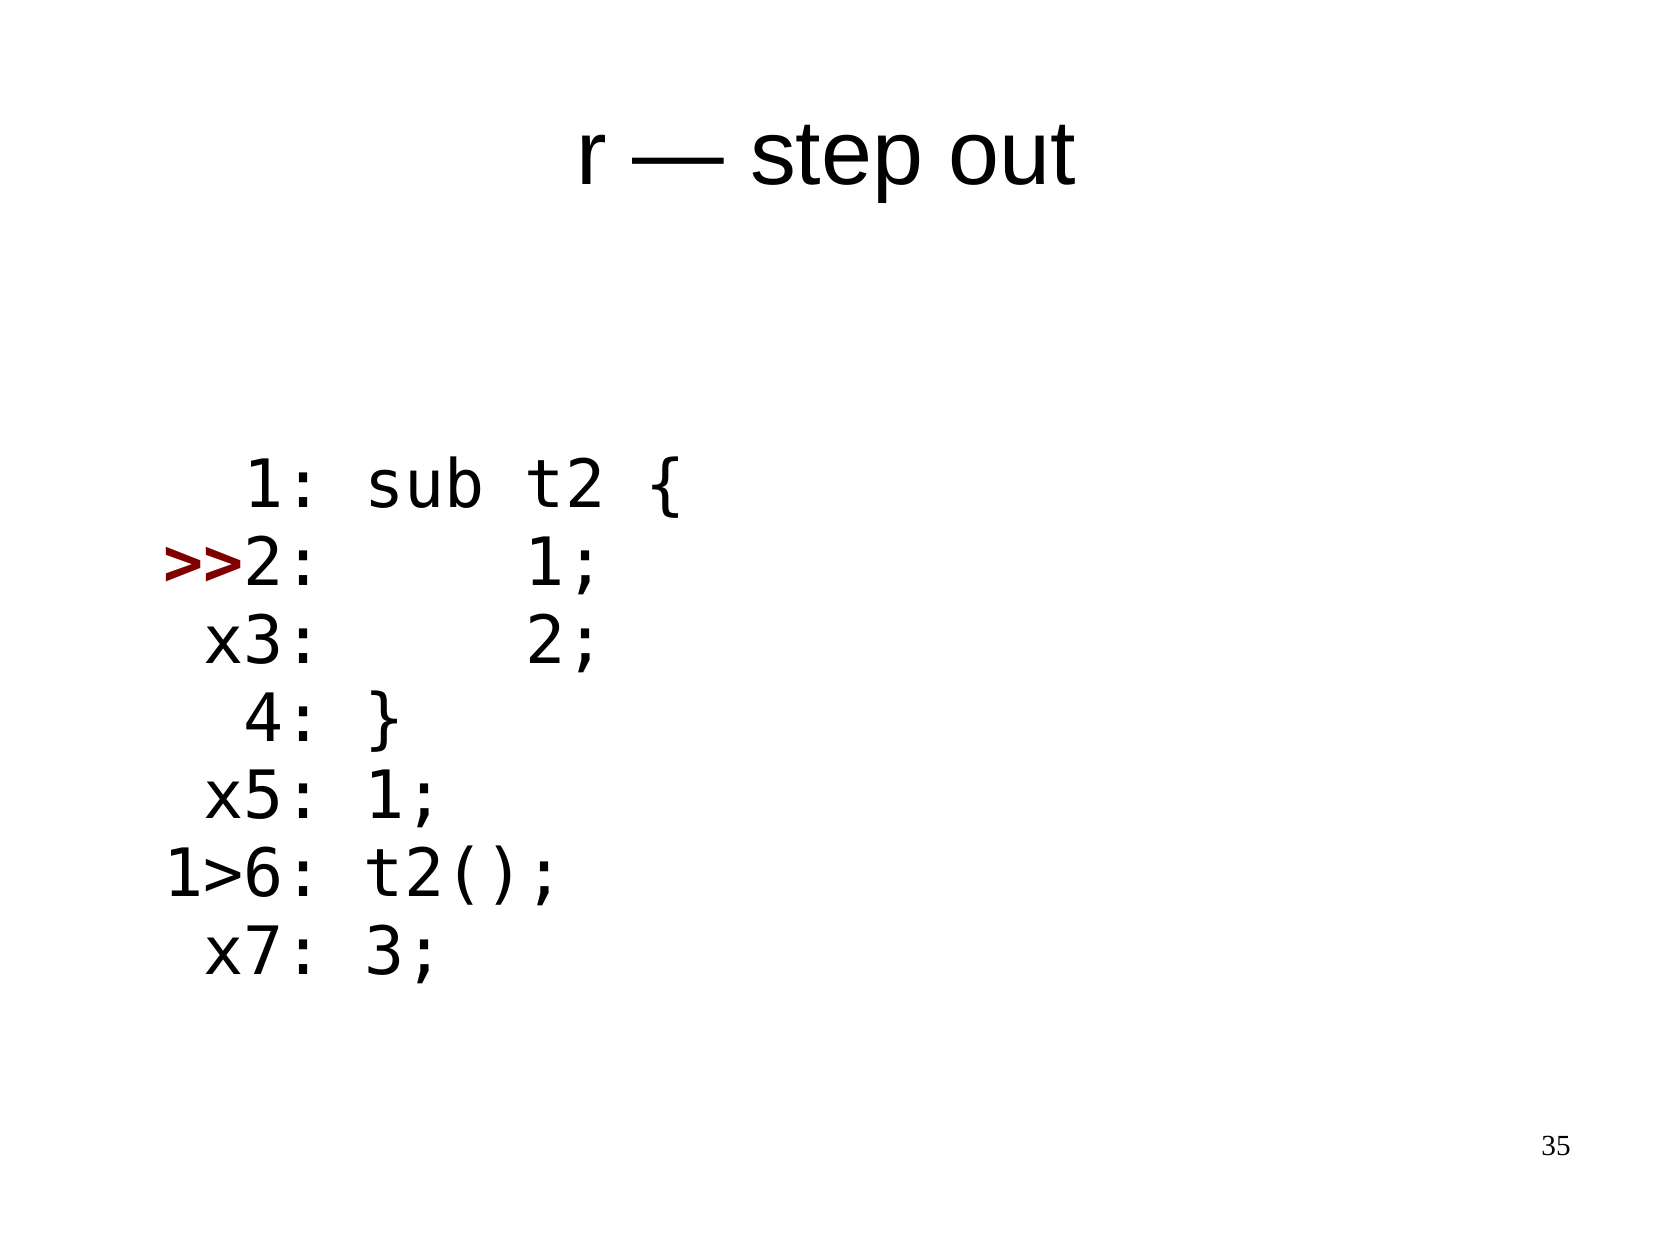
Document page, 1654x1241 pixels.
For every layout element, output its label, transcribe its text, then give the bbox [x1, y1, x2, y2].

subtitle 1: sub t2 { >>2: 1; x3: 2; 4: } x5: 1; 1>6: t2(); x7: 3; [82, 290, 1571, 1158]
title r — step out [82, 49, 1571, 257]
